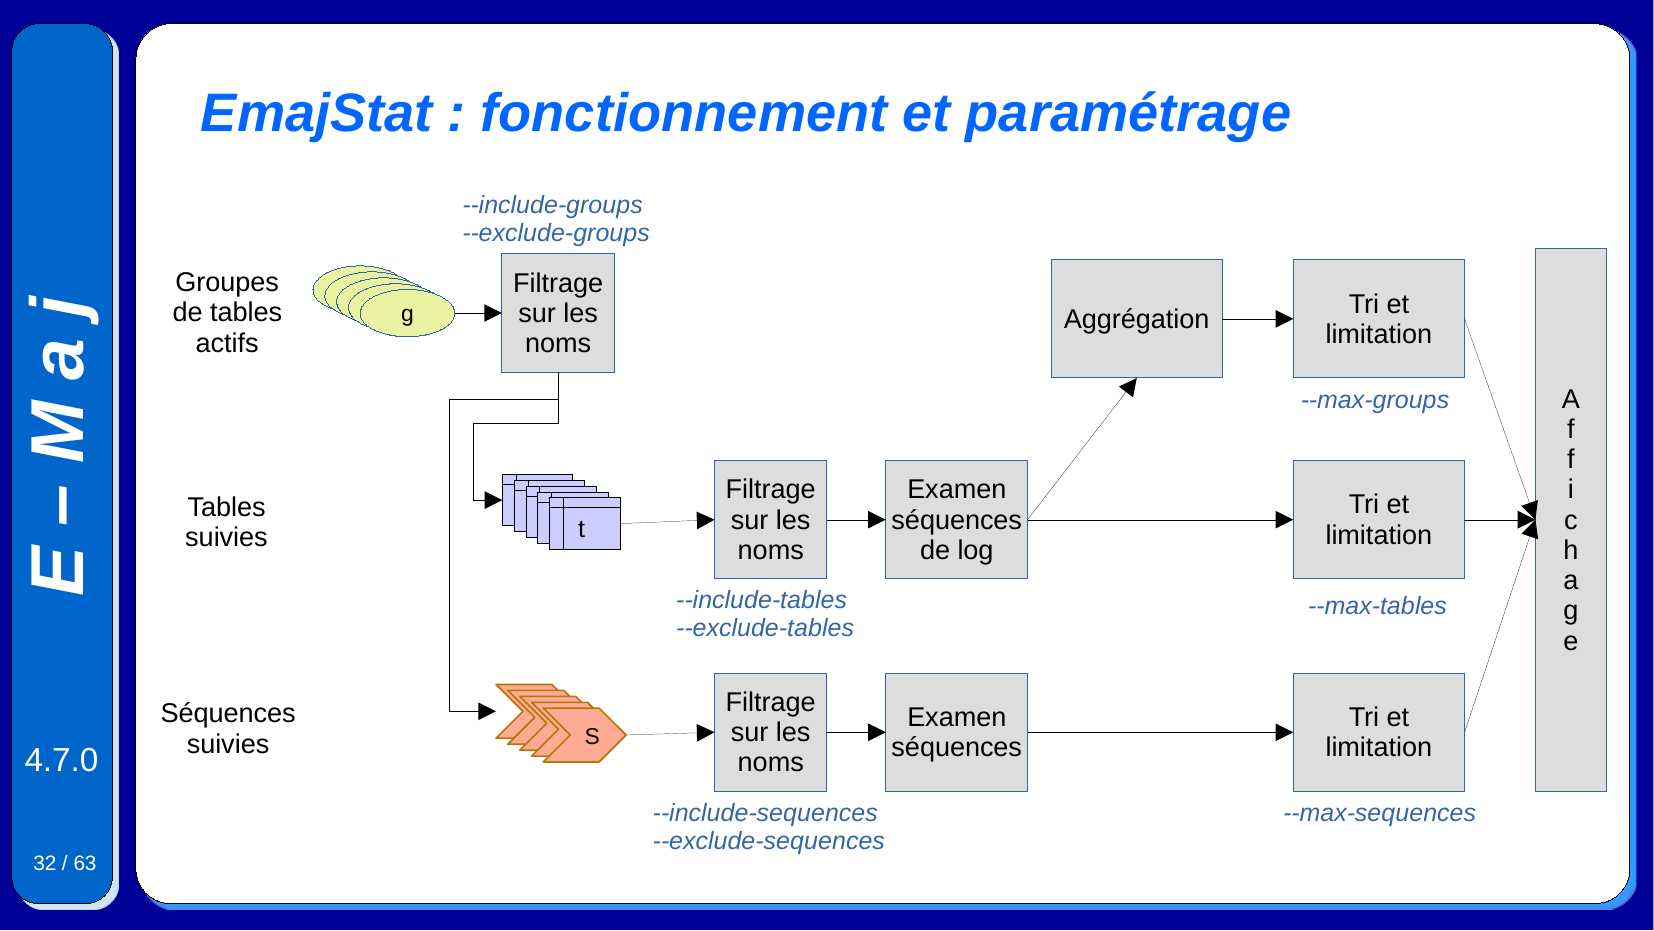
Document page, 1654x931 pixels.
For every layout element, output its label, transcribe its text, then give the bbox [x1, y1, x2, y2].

text_box Aggrégation [1051, 259, 1223, 378]
text_box Tri et limitation [1293, 460, 1465, 579]
text_box Séquences suivies [145, 691, 311, 767]
text_box --include-groups --exclude-groups [447, 183, 674, 254]
text_box g [360, 289, 455, 337]
text_box --max-tables [1293, 584, 1471, 628]
text_box Filtrage sur les noms [714, 460, 827, 578]
text_box Tri et limitation [1293, 673, 1465, 791]
text_box Tables suivies [170, 484, 283, 560]
text_box Filtrage sur les noms [714, 673, 827, 791]
text_box t [549, 497, 621, 550]
text_box --max-groups [1286, 378, 1465, 421]
text_box --include-sequences --exclude-sequences [637, 791, 910, 863]
title EmajStat : fonctionnement et paramétrage [200, 34, 1575, 191]
text_box Examen séquences [885, 673, 1028, 792]
text_box --include-tables --exclude-tables [661, 578, 888, 650]
text_box Tri et limitation [1293, 259, 1465, 378]
text_box [312, 265, 432, 327]
text_box Filtrage sur les noms [501, 253, 615, 373]
text_box Groupes de tables actifs [157, 259, 297, 366]
text_box [507, 690, 594, 757]
text_box S [496, 684, 558, 739]
text_box Examen séquences de log [885, 460, 1028, 579]
text_box --max-sequences [1268, 791, 1495, 835]
text_box S [543, 708, 626, 762]
text_box A f f i c h a g e [1535, 248, 1607, 792]
text_box [502, 474, 609, 544]
